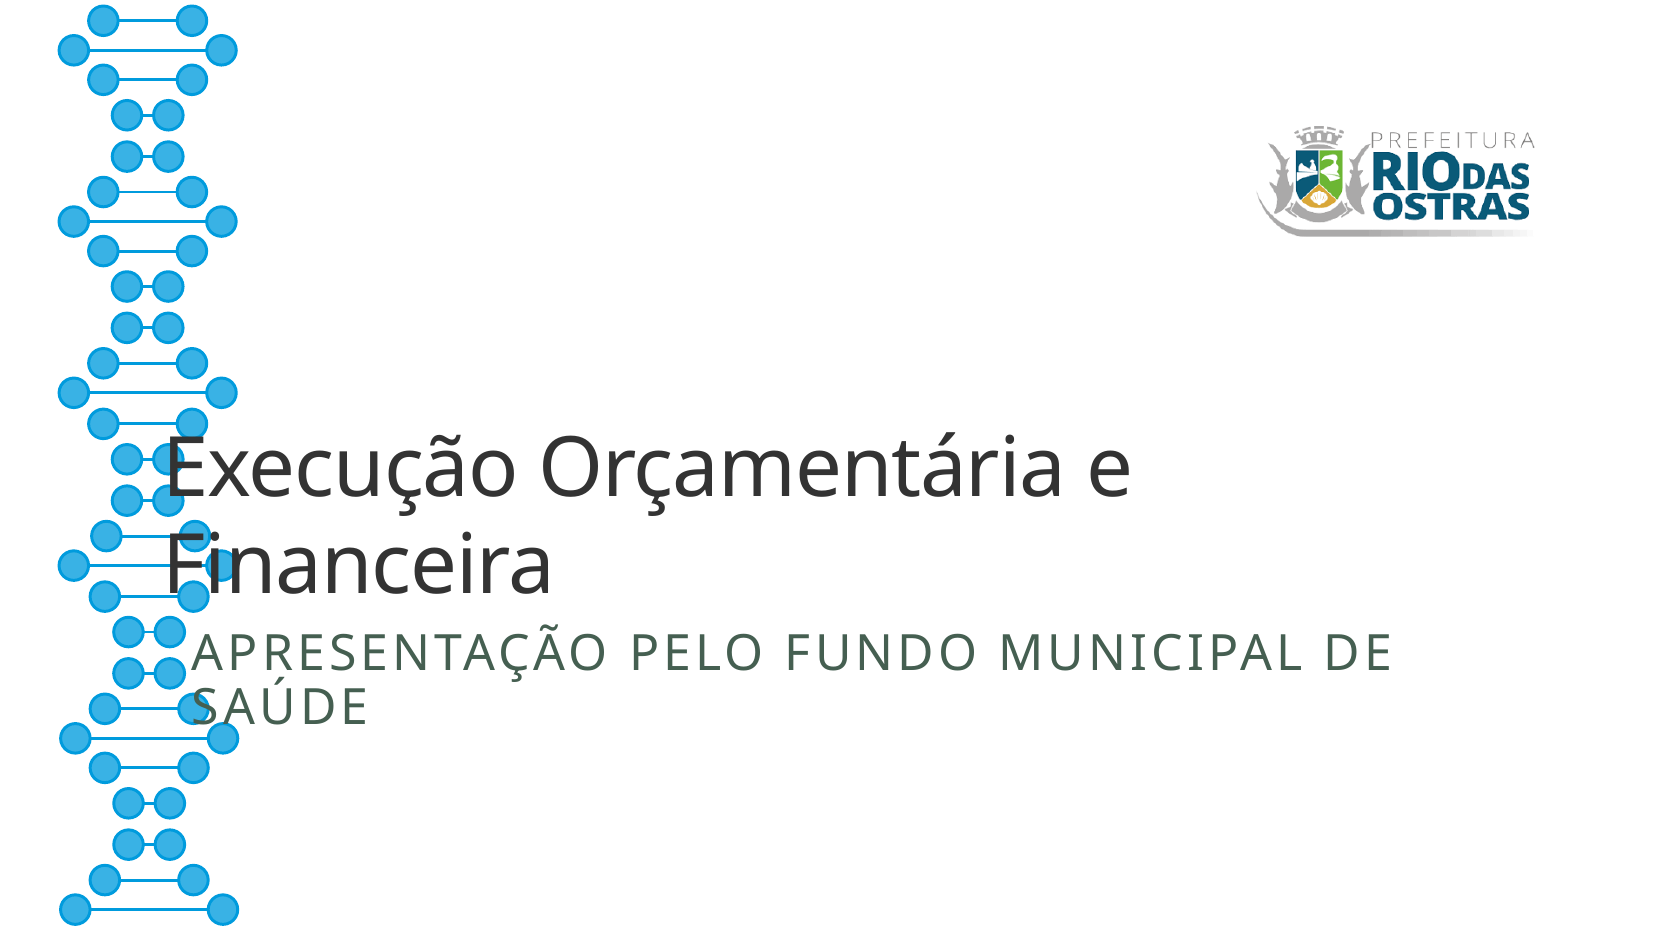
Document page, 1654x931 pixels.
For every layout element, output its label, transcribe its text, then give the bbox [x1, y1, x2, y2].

picture [1255, 126, 1536, 237]
list Apresentação pelo fundo municipal de saúde [177, 620, 1536, 768]
title Execução Orçamentária e Financeira [147, 177, 1506, 621]
